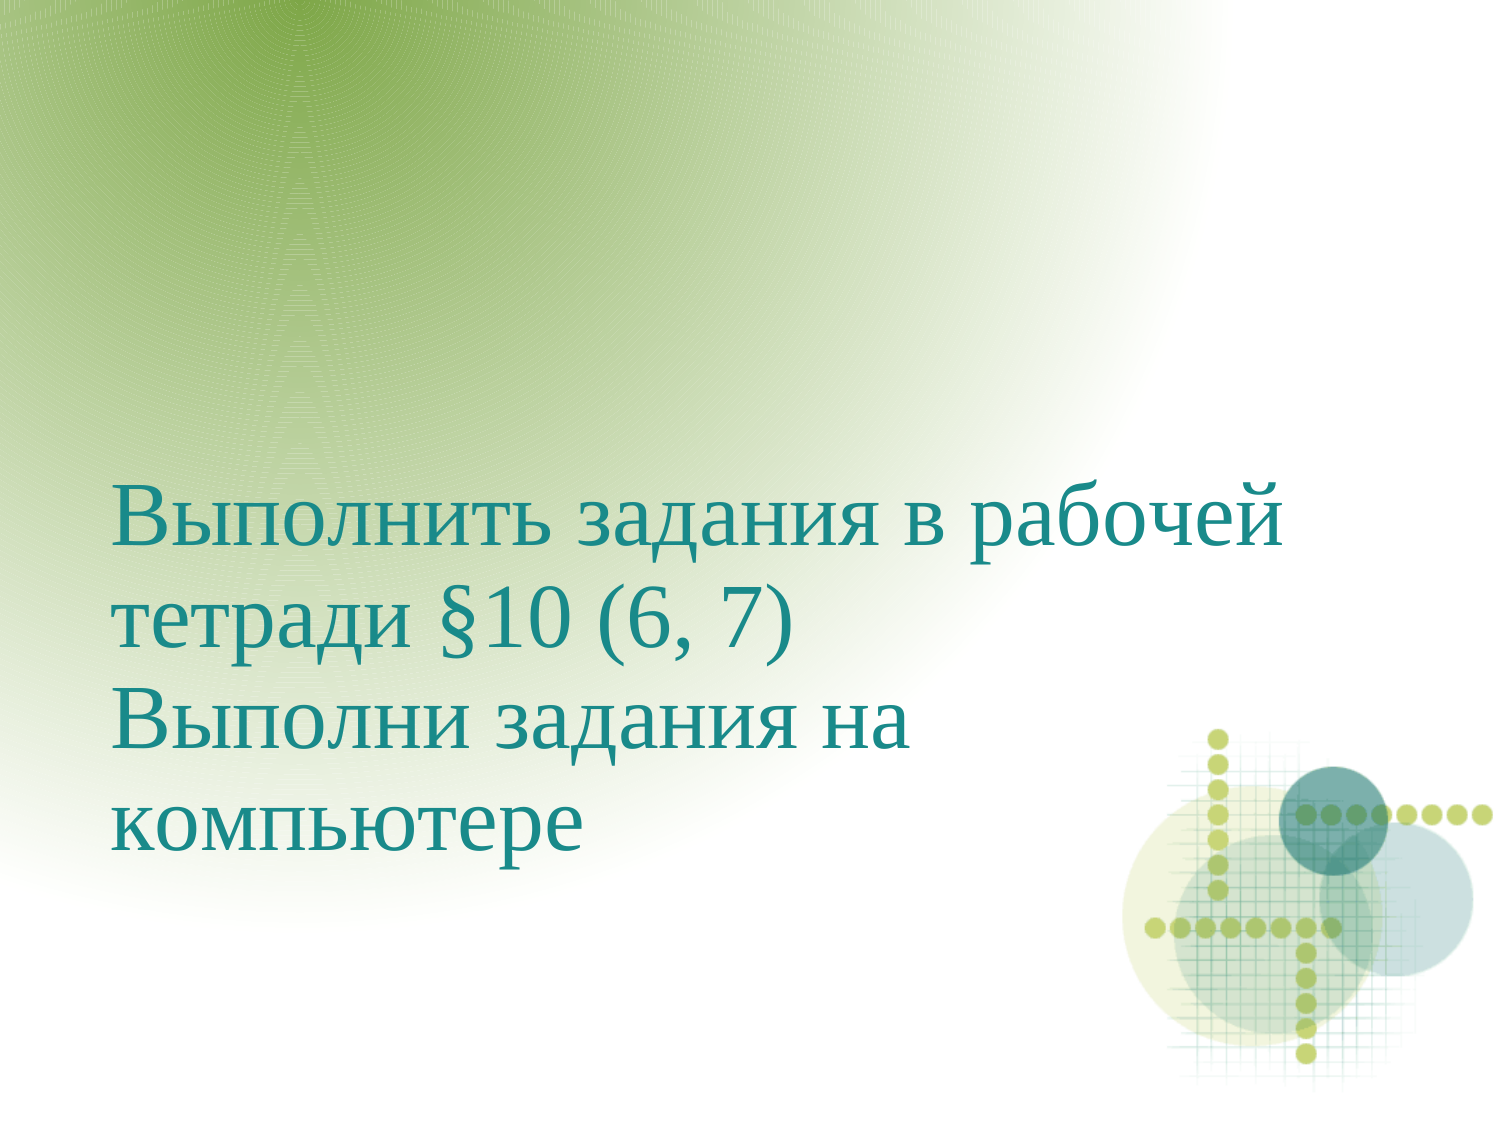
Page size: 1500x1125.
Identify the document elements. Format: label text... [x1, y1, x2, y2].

picture [1110, 718, 1500, 1098]
subtitle Выполнить задания в рабочей тетради §10 (6, 7) Выполни задания на компьютере [110, 320, 1392, 1015]
